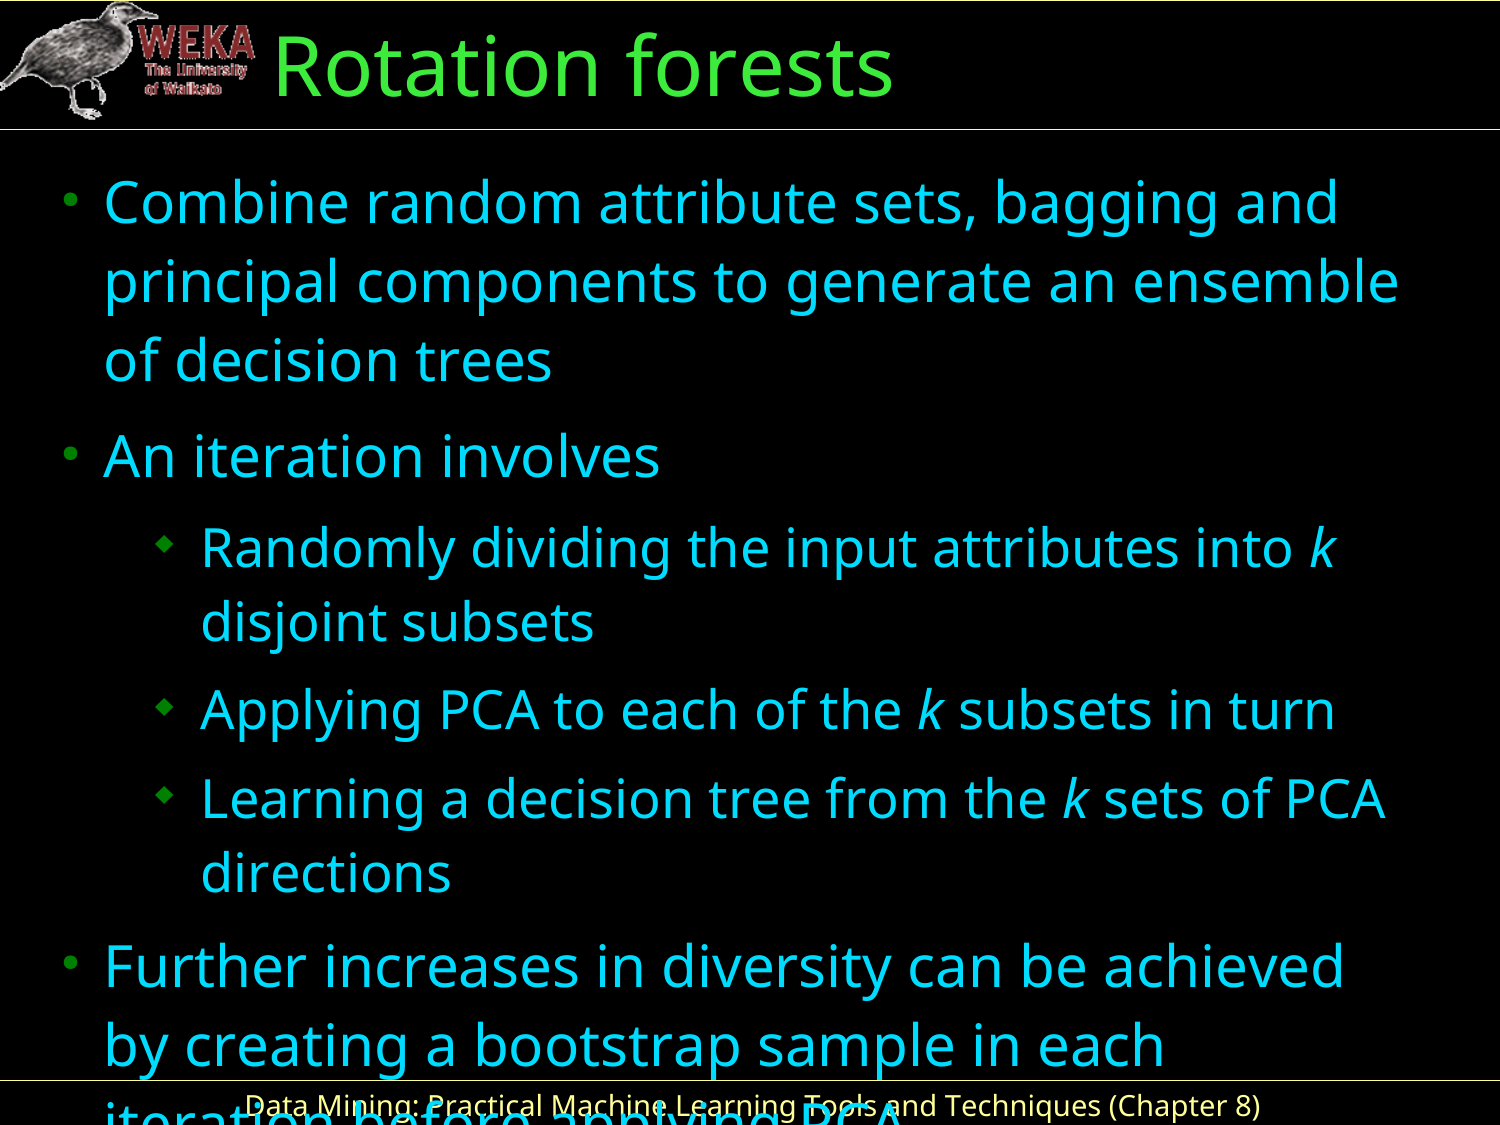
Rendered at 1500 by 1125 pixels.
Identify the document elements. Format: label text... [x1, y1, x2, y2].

title Rotation forests [263, 0, 1500, 159]
picture [0, 1, 263, 129]
list Combine random attribute sets, bagging and principal components to generate an ensemble of decision trees An iteration involves Randomly dividing the input attributes into k disjoint subsets Applying PCA to each of the k subsets in turn Learning a decision tree from the k sets of PCA directions Further increases in diversity can be achieved by creating a bootstrap sample in each iteration before applying PCA [61, 161, 1412, 1077]
